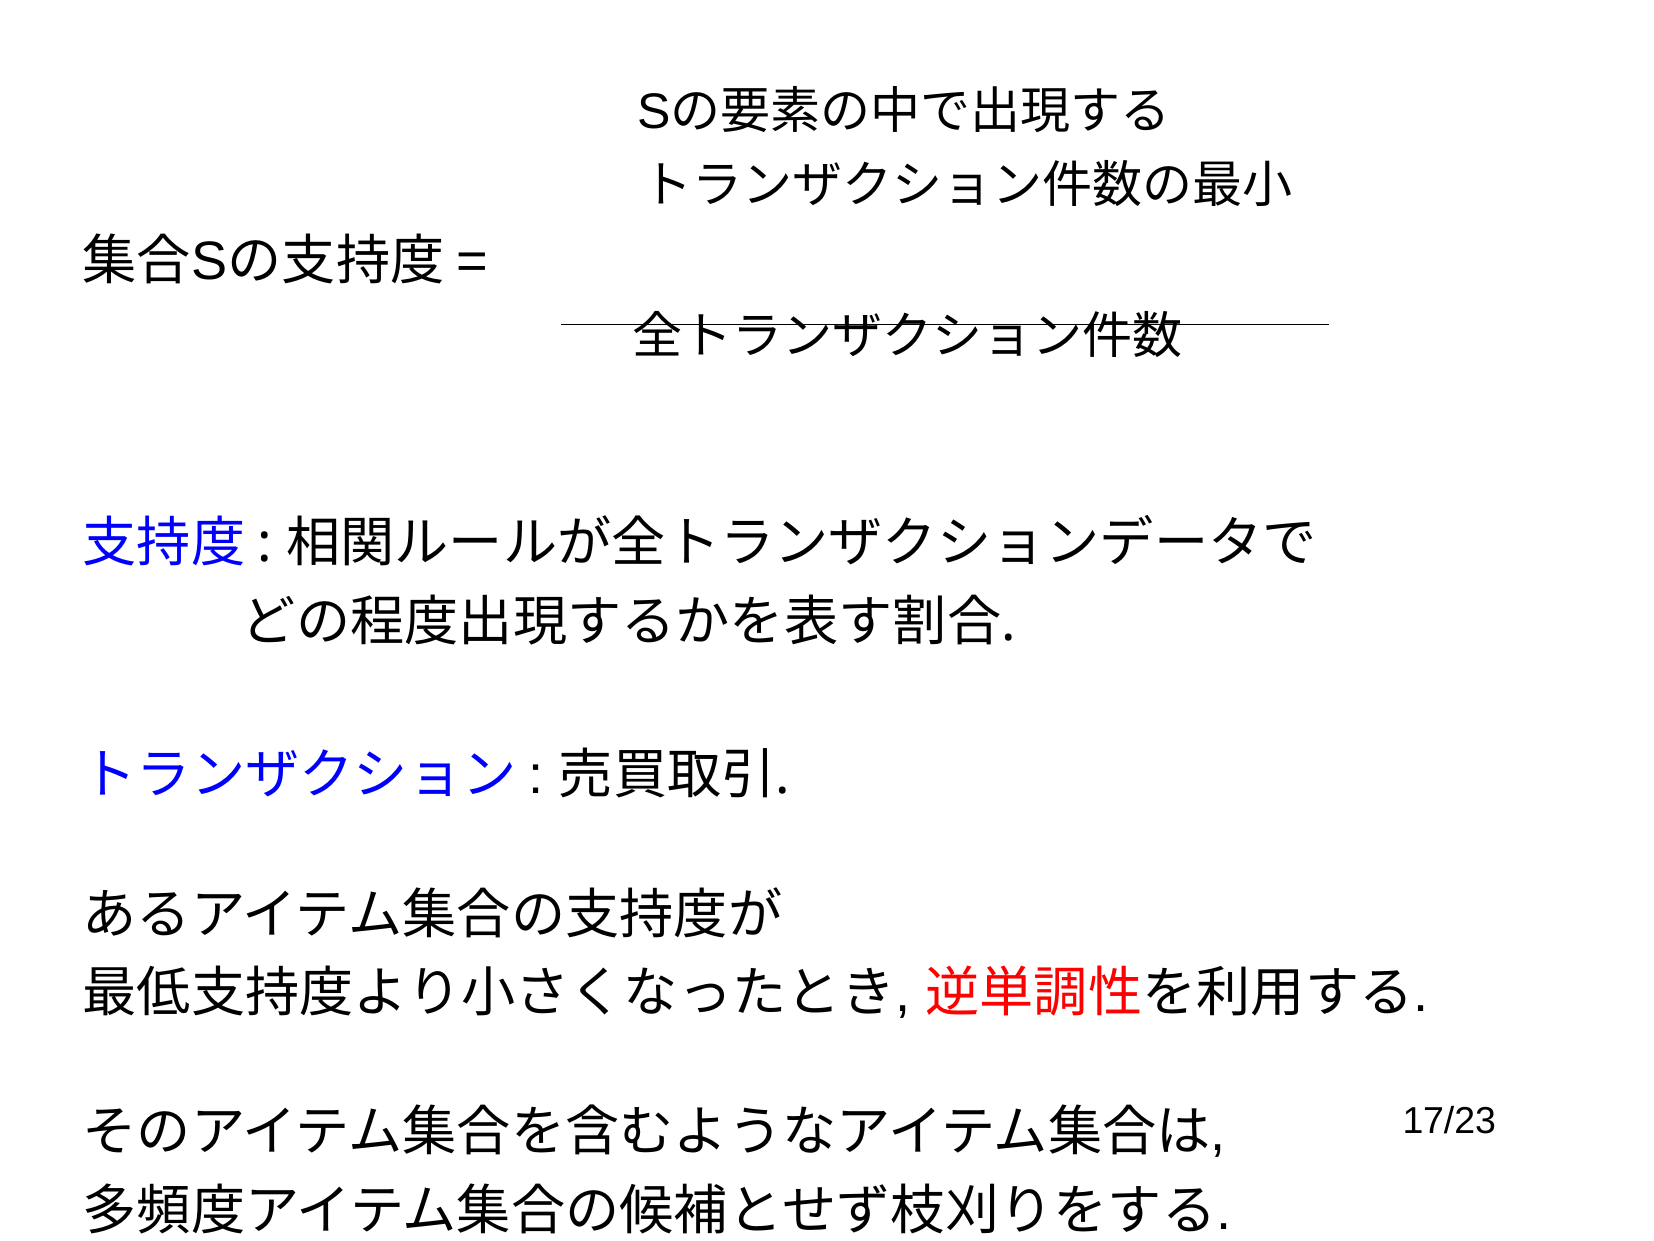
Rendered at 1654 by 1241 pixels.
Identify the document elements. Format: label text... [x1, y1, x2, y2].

text_box 17/23 [1387, 1092, 1536, 1150]
subtitle アプリオリアルゴリズム Sの要素の中で出現する トランザクション件数の最小 集合Sの支持度 = 全トランザクション件数 支持度 : 相関ルールが全トランザクションデータで どの程度出現するかを表す割合. トランザクション : 売買取引. あるアイテム集合の支持度が 最低支持度より小さくなったとき, 逆単調性を利用する. そのアイテム集合を含むようなアイテム集合は, 多頻度アイテム集合の候補とせず枝刈りをする. [82, 49, 1571, 1109]
